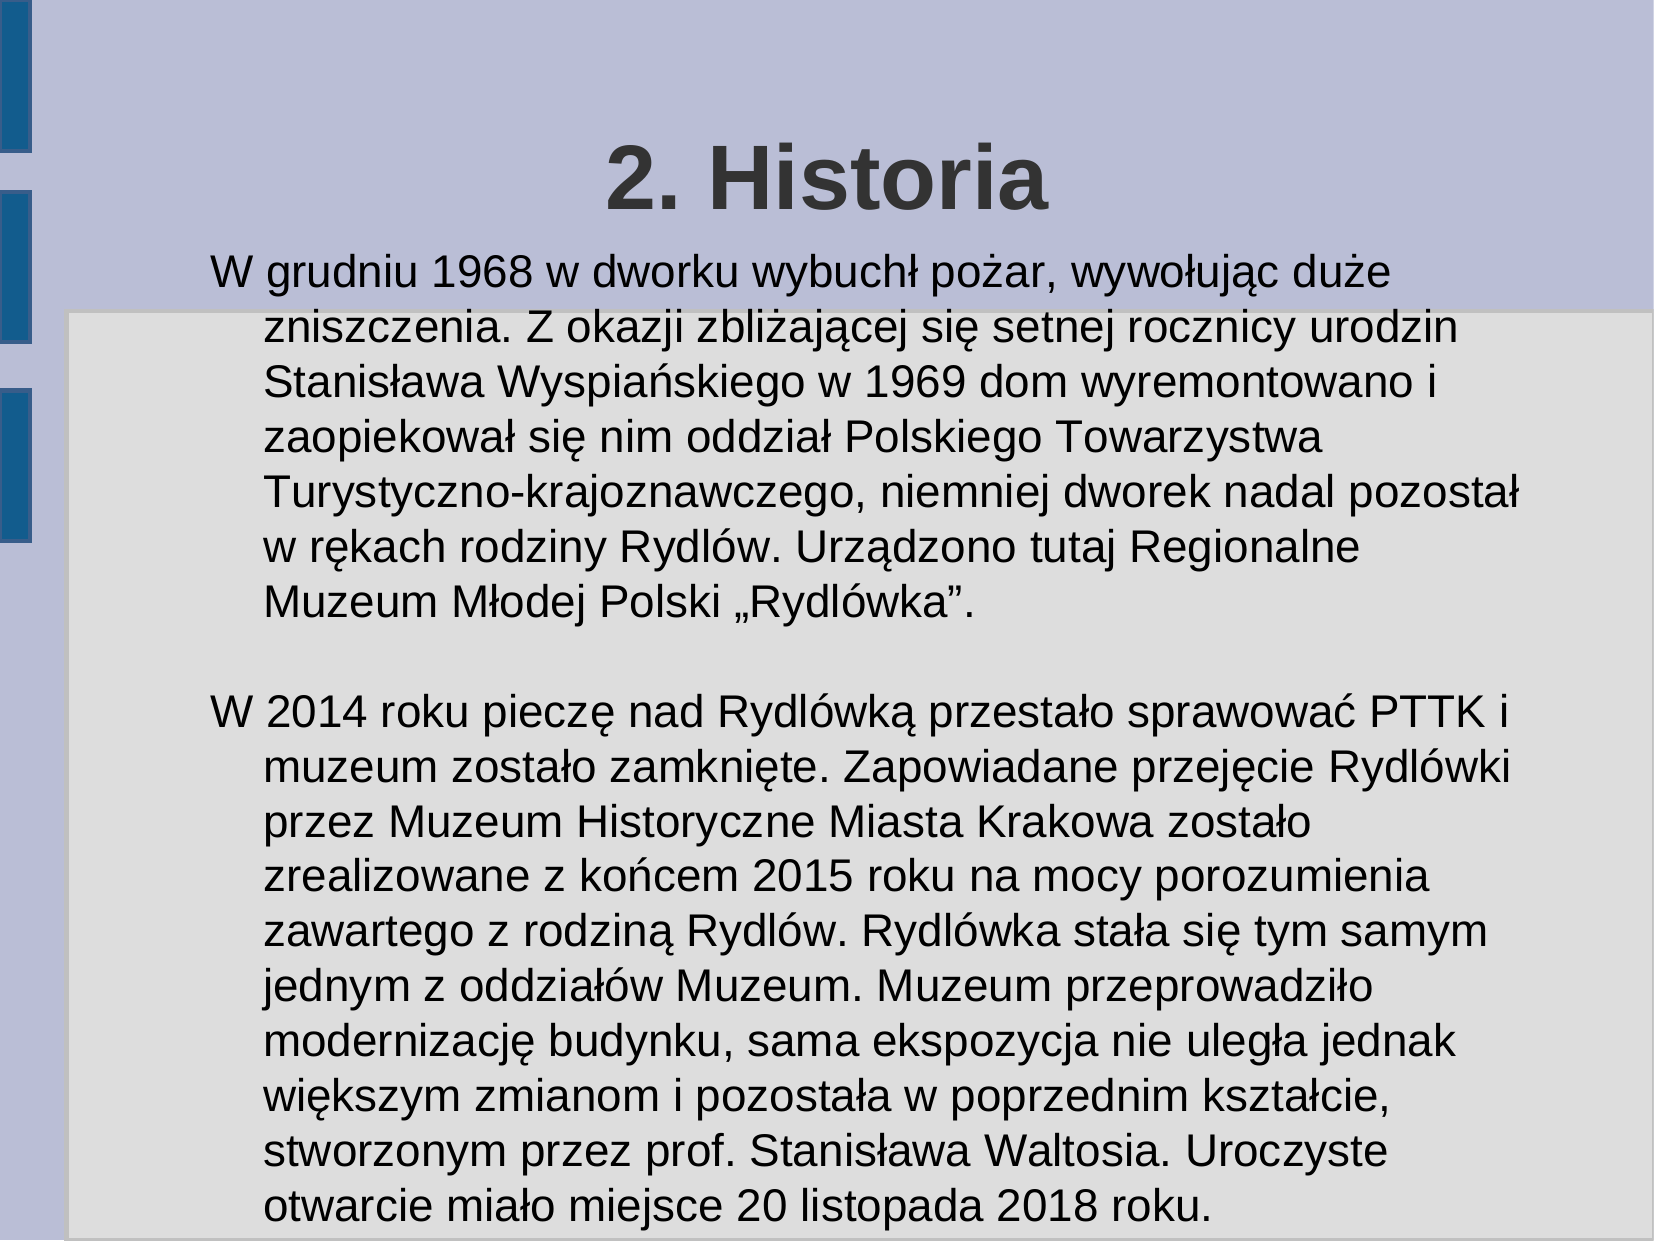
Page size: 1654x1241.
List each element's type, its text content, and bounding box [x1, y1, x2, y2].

title 2. Historia [121, 91, 1534, 242]
list W grudniu 1968 w dworku wybuchł pożar, wywołując duże zniszczenia. Z okazji zbliżającej się setnej rocznicy urodzin Stanisława Wyspiańskiego w 1969 dom wyremontowano i zaopiekował się nim oddział Polskiego Towarzystwa Turystyczno-krajoznawczego, niemniej dworek nadal pozostał w rękach rodziny Rydlów. Urządzono tutaj Regionalne Muzeum Młodej Polski „Rydlówka”. W 2014 roku pieczę nad Rydlówką przestało sprawować PTTK i muzeum zostało zamknięte. Zapowiadane przejęcie Rydlówki przez Muzeum Historyczne Miasta Krakowa zostało zrealizowane z końcem 2015 roku na mocy porozumienia zawartego z rodziną Rydlów. Rydlówka stała się tym samym jednym z oddziałów Muzeum. Muzeum przeprowadziło modernizację budynku, sama ekspozycja nie uległa jednak większym zmianom i pozostała w poprzednim kształcie, stworzonym przez prof. Stanisława Waltosia. Uroczyste otwarcie miało miejsce 20 listopada 2018 roku. [121, 242, 1534, 1241]
